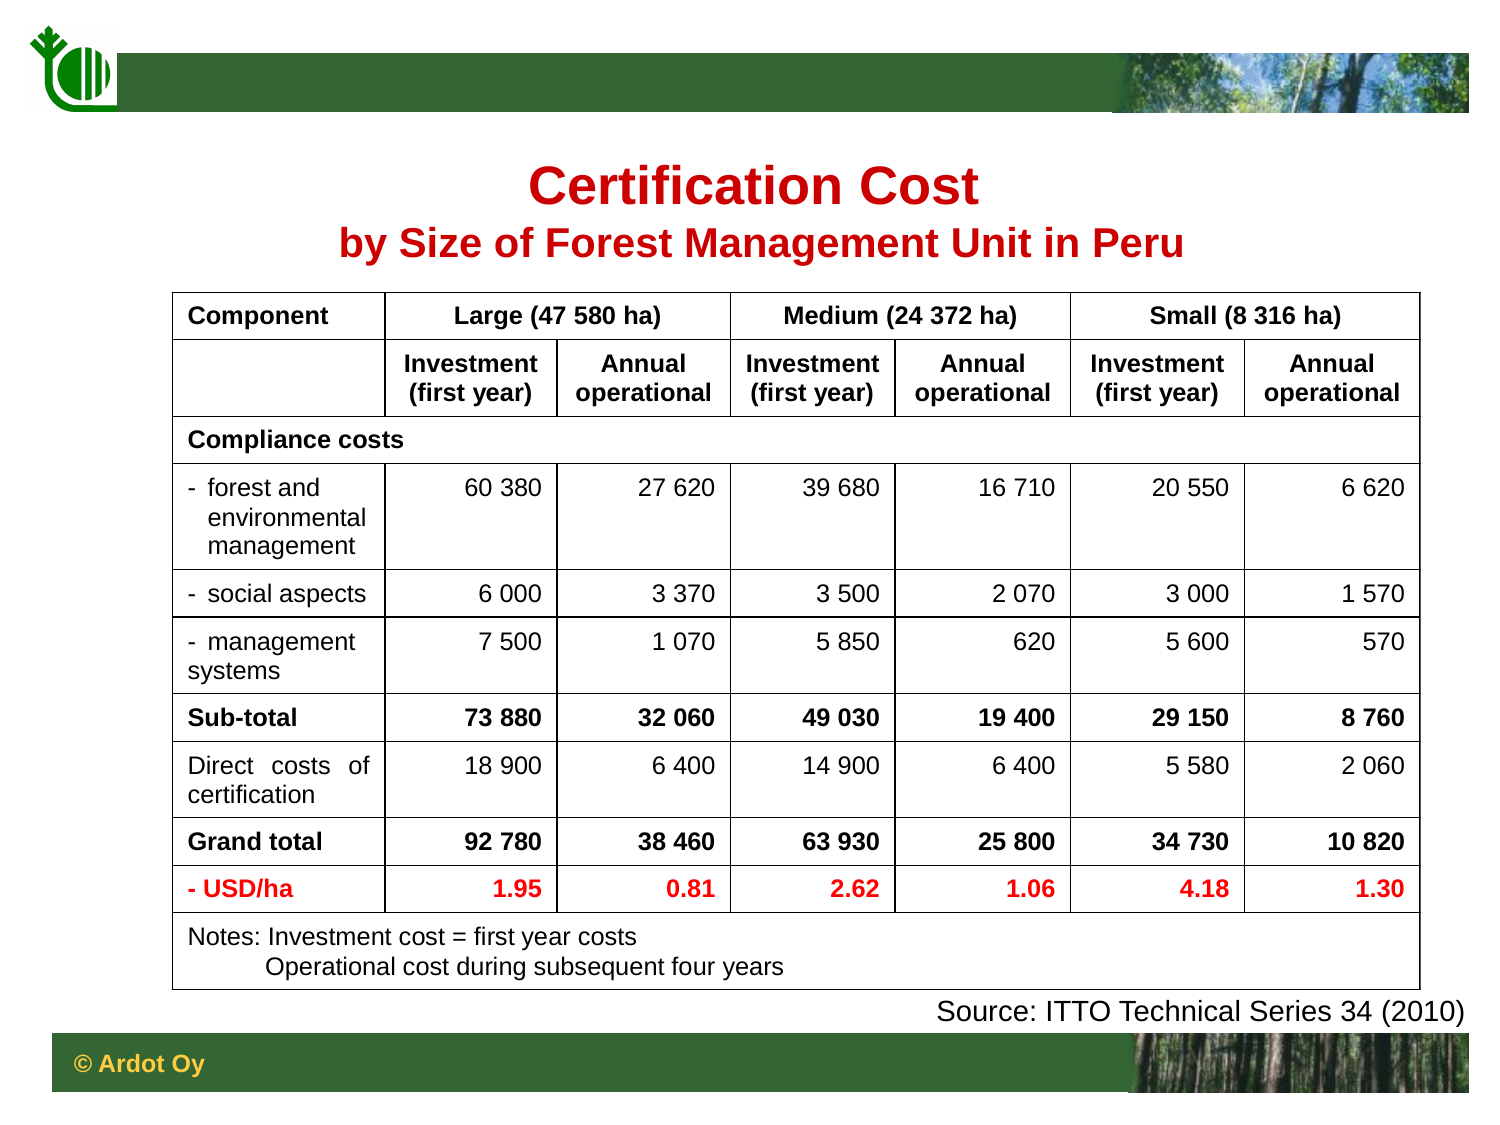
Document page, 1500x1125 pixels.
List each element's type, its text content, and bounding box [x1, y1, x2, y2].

chart [171, 291, 1421, 1125]
text_box Source: ITTO Technical Series 34 (2010) [921, 984, 1482, 1036]
title Certification Cost by Size of Forest Management Unit in Peru [88, 137, 1436, 280]
